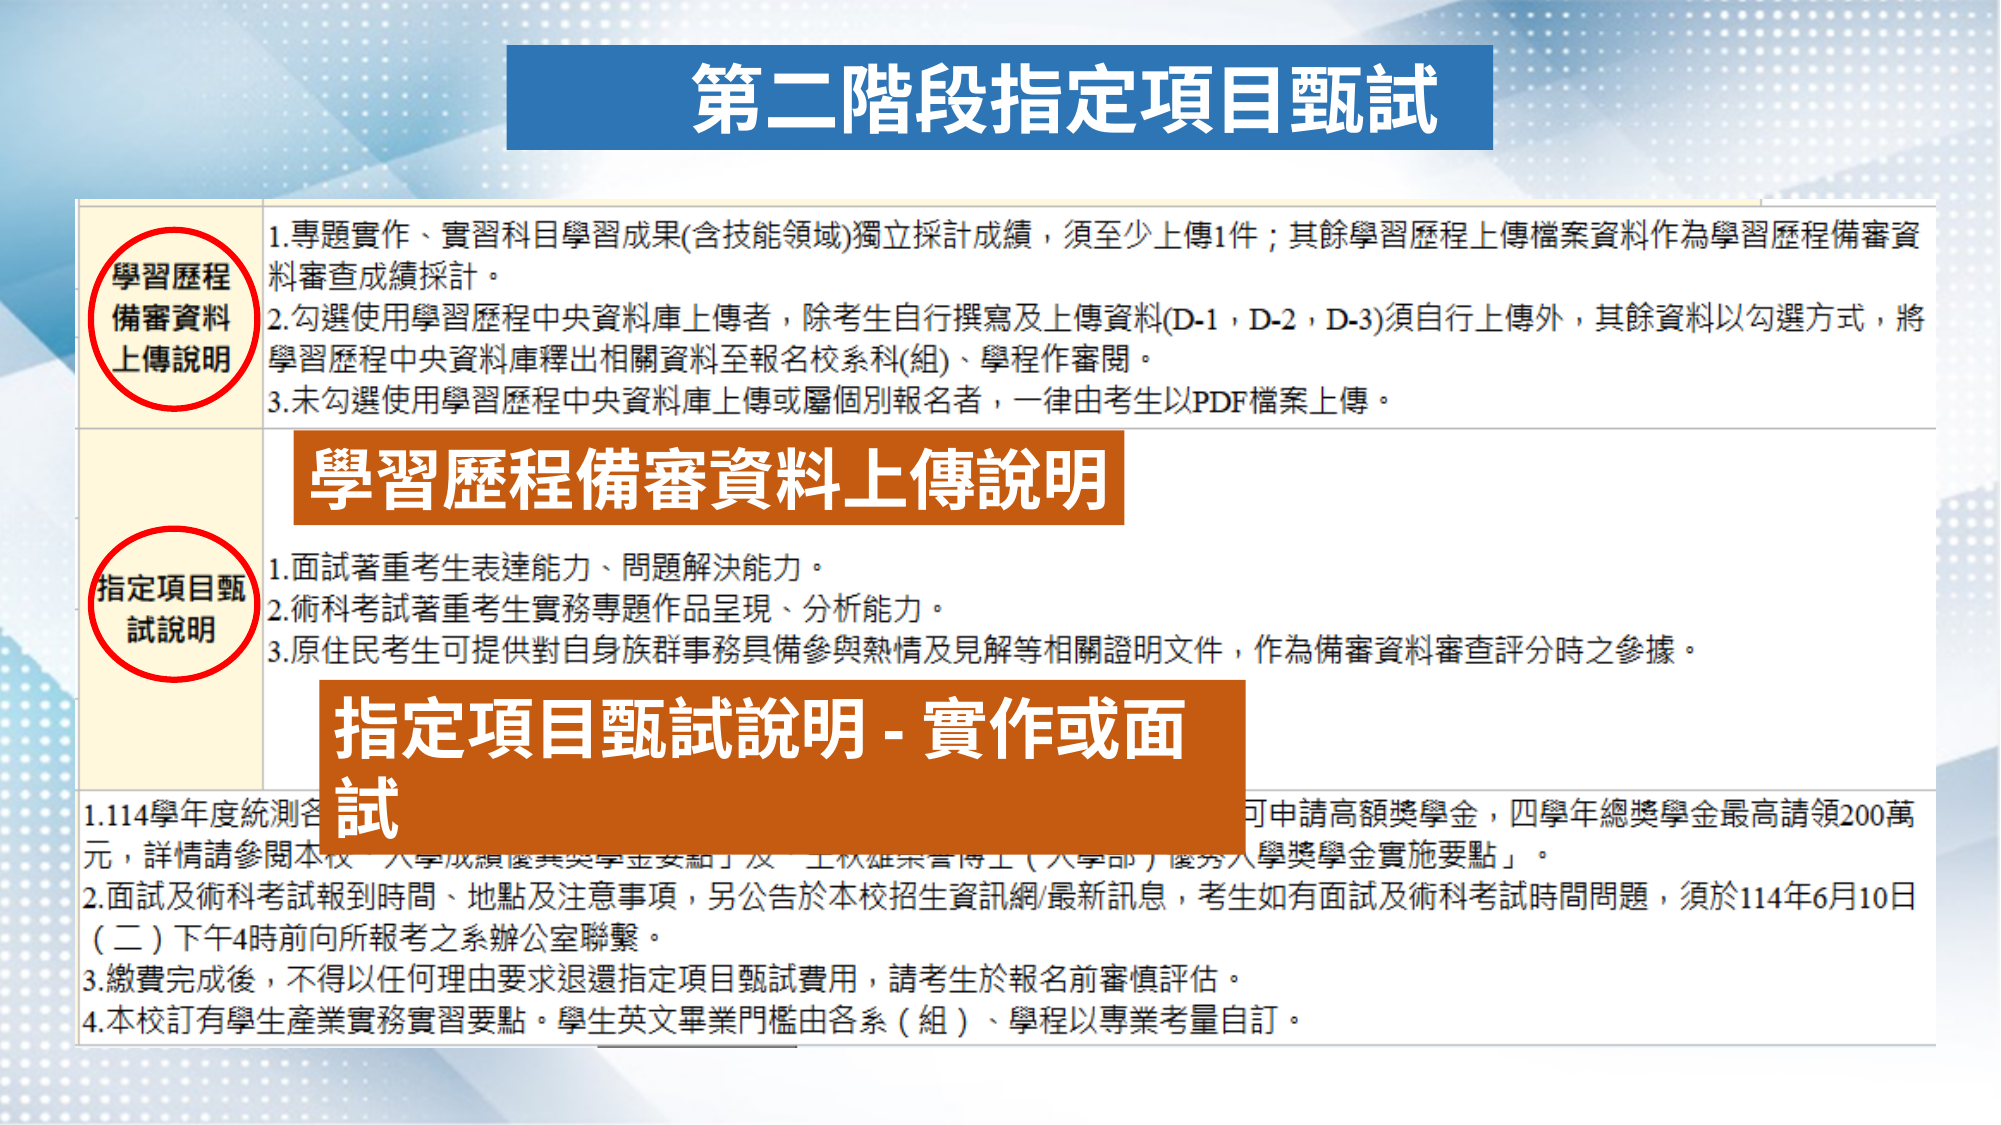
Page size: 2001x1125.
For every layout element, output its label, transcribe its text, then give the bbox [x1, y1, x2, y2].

picture [0, 0, 2000, 1125]
text_box 第二階段指定項目甄試 [506, 45, 1494, 150]
text_box 指定項目甄試說明-實作或面試 [319, 679, 1246, 855]
text_box 學習歷程備審資料上傳說明 [293, 430, 1125, 526]
